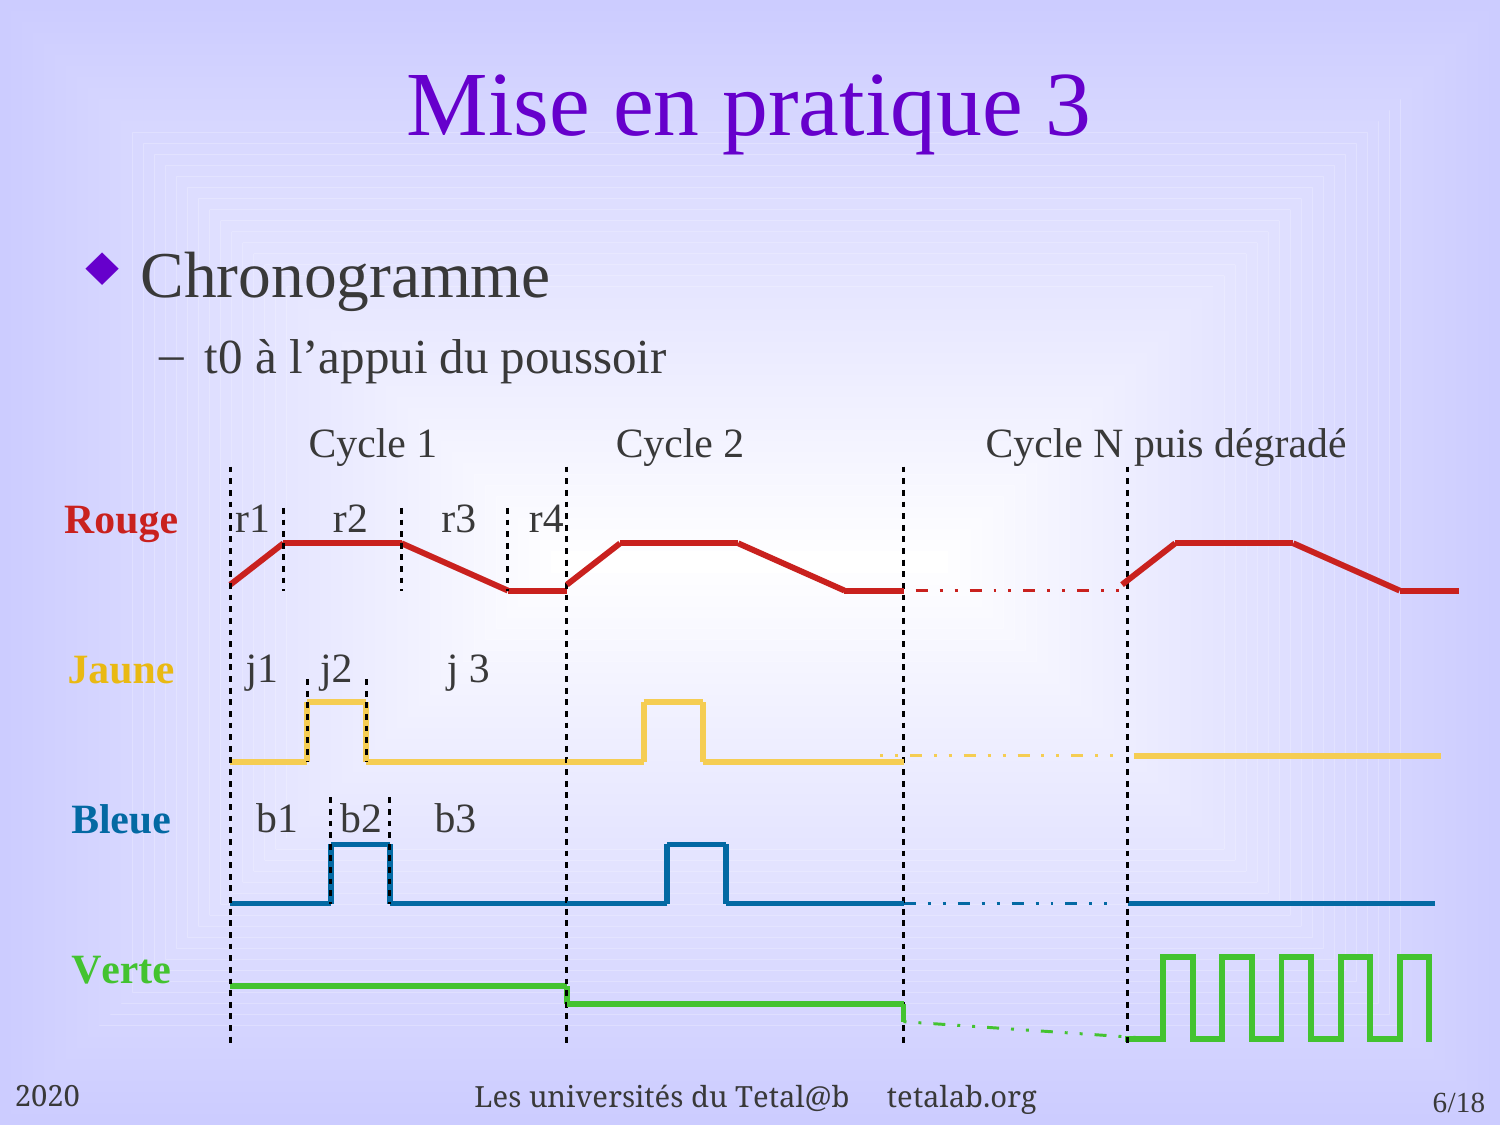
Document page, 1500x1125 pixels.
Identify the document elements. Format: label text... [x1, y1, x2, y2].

text_box Rouge Jaune Bleue Verte [35, 484, 207, 1000]
title Mise en pratique 3 [0, 0, 1500, 198]
text_box Cycle 1 Cycle 2 Cycle N puis dégradé r1 r2 r3 r4 j1 j2 j 3 b1 b2 b3 [188, 392, 1418, 849]
list Chronogramme t0 à l’appui du poussoir [70, 224, 1453, 392]
